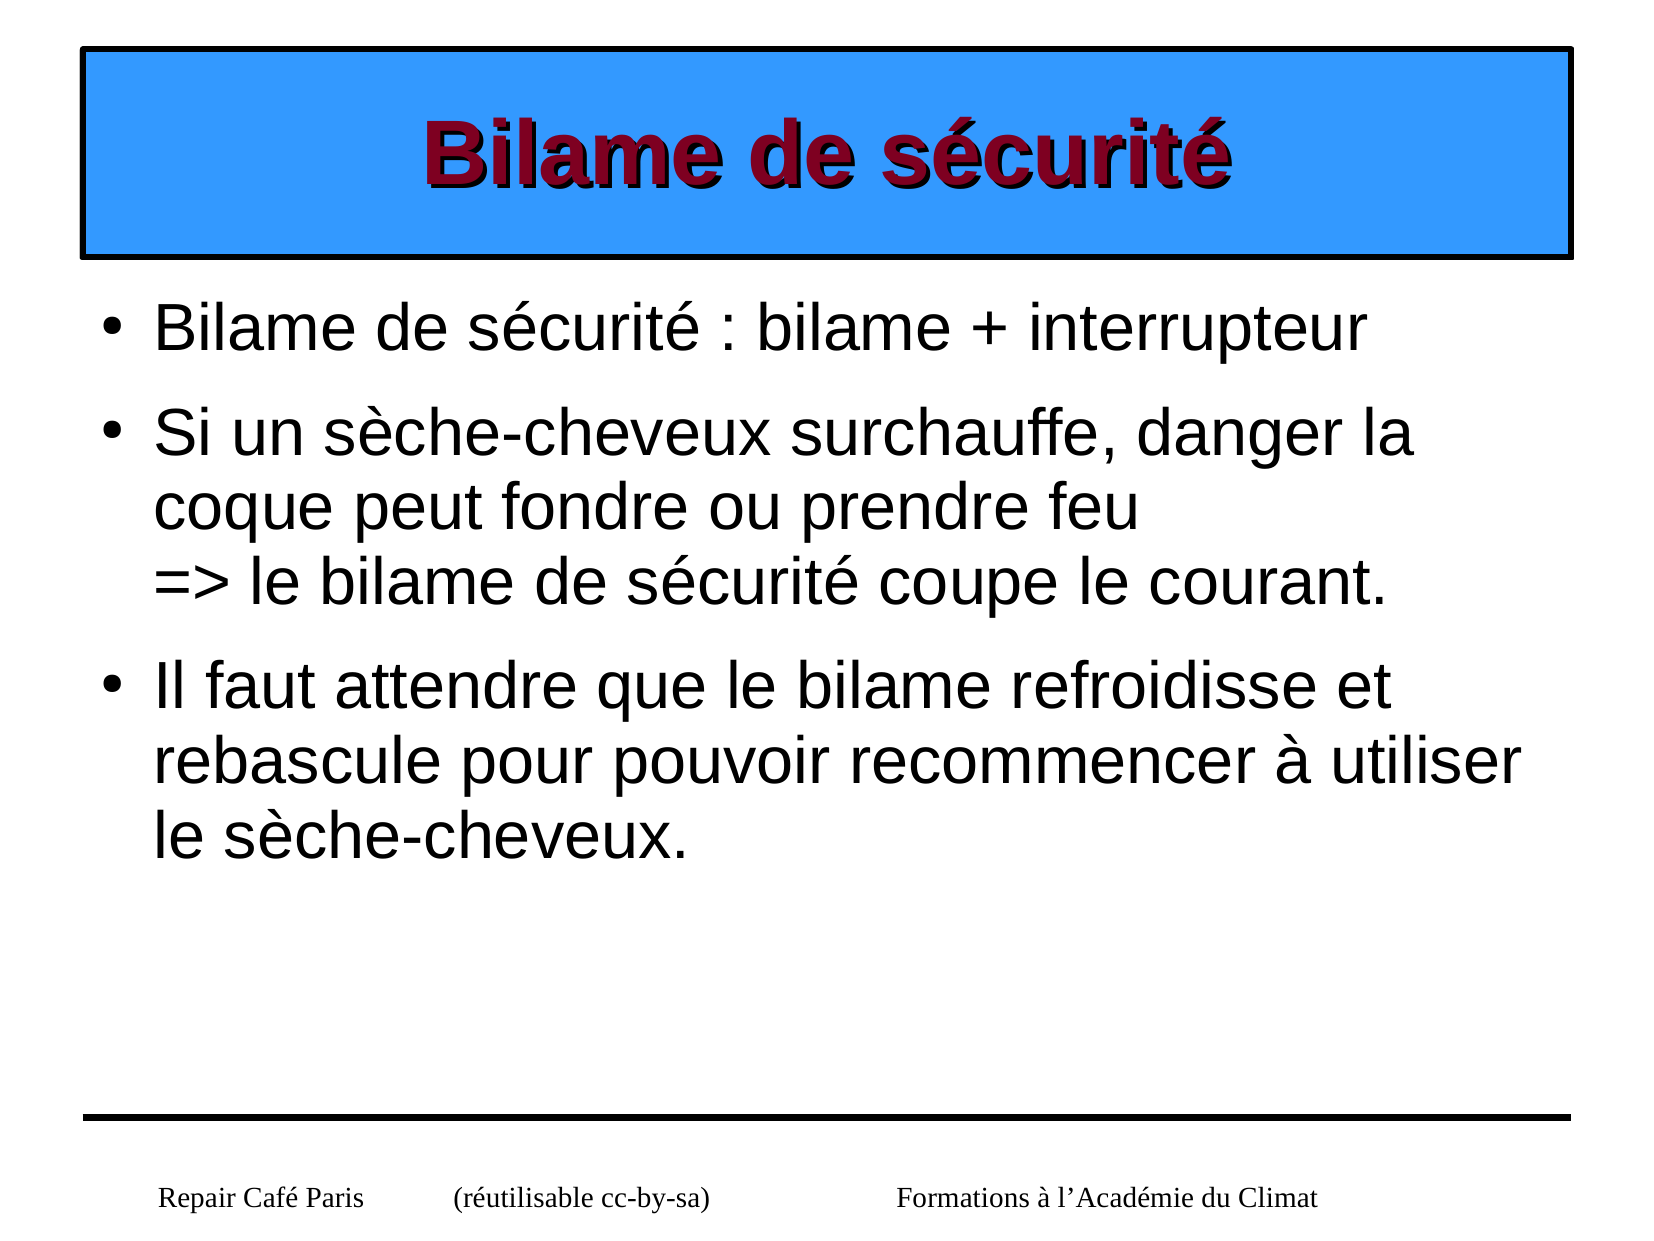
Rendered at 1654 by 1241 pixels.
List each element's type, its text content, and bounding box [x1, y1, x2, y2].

list Bilame de sécurité : bilame + interrupteur Si un sèche-cheveux surchauffe, danger la coque peut fondre ou prendre feu => le bilame de sécurité coupe le courant. Il faut attendre que le bilame refroidisse et rebascule pour pouvoir recommencer à utiliser le sèche-cheveux. [82, 290, 1571, 1010]
title Bilame de sécurité [82, 49, 1571, 257]
